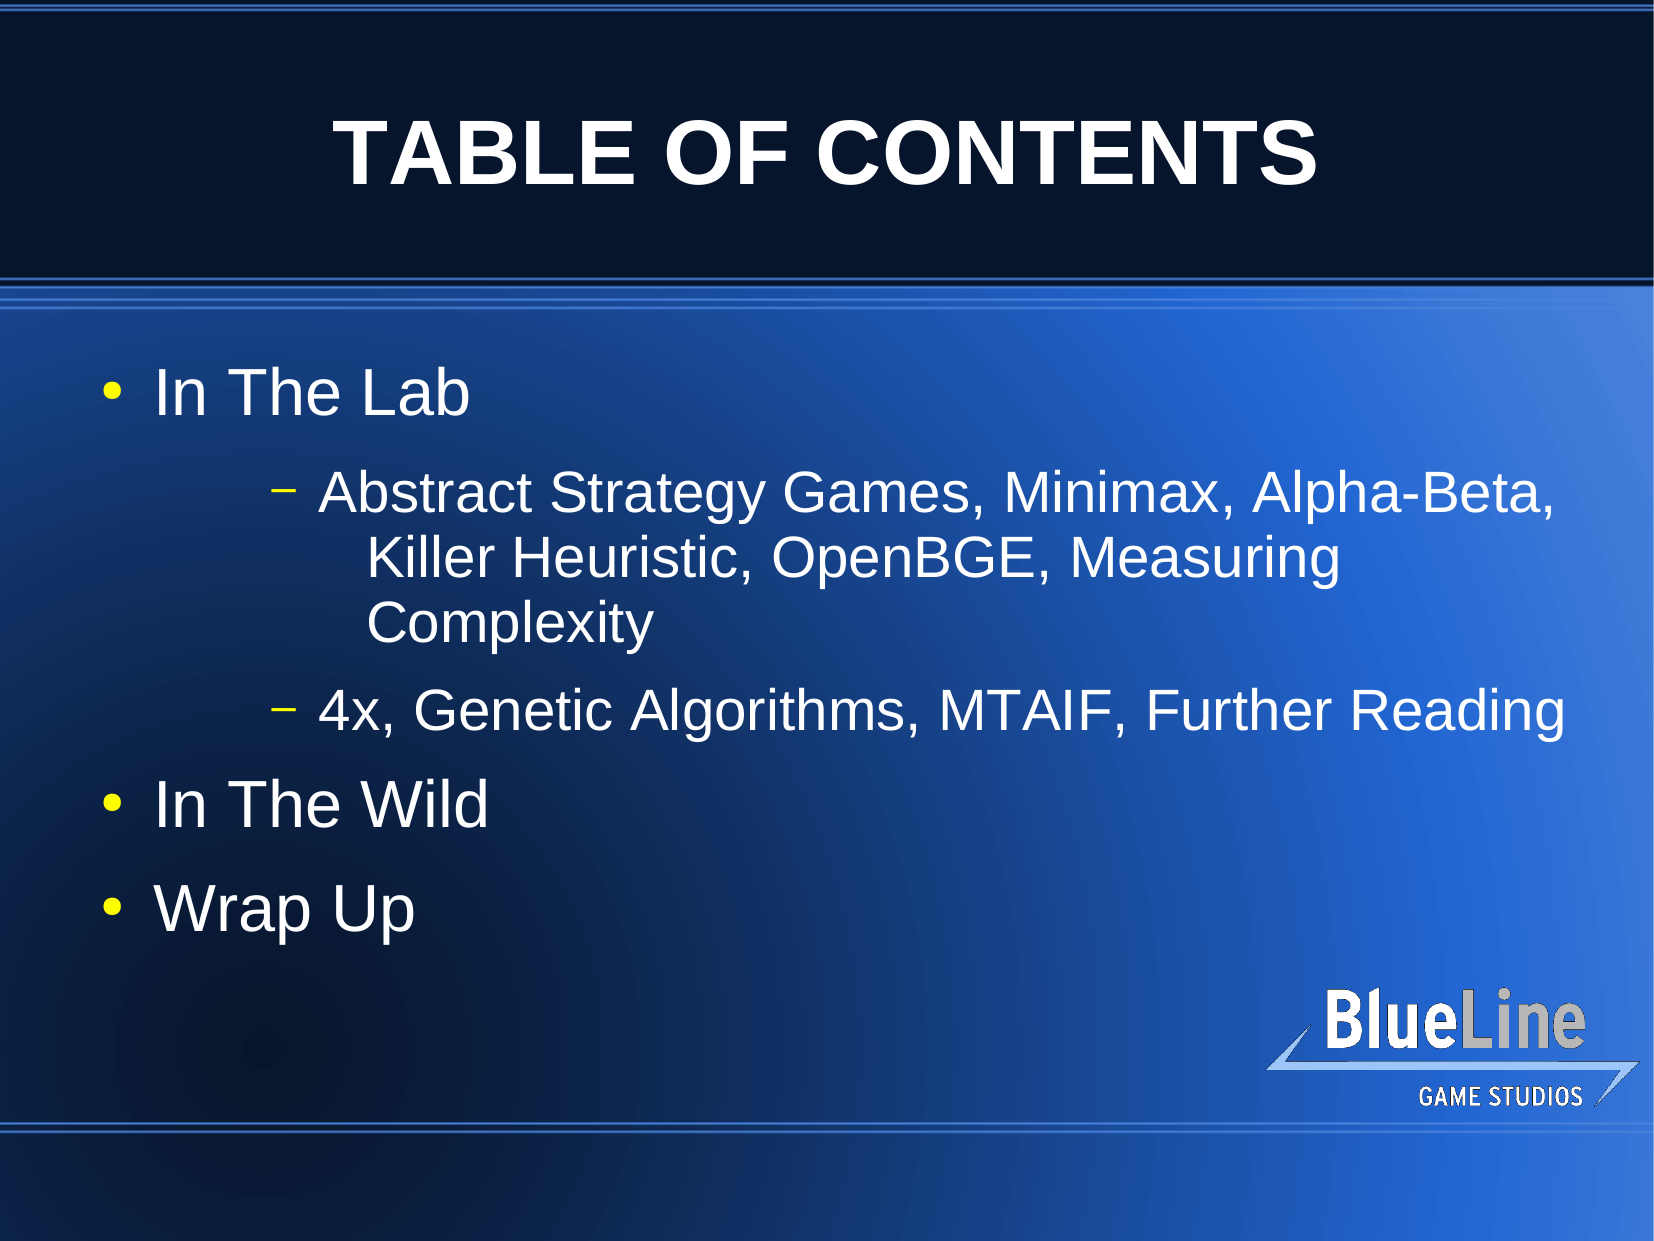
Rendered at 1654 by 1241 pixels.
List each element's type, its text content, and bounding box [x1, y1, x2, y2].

title TABLE OF CONTENTS [82, 49, 1571, 257]
picture [0, 0, 1654, 1241]
list In The Lab Abstract Strategy Games, Minimax, Alpha-Beta, Killer Heuristic, OpenBGE, Measuring Complexity 4x, Genetic Algorithms, MTAIF, Further Reading In The Wild Wrap Up [82, 355, 1571, 1043]
